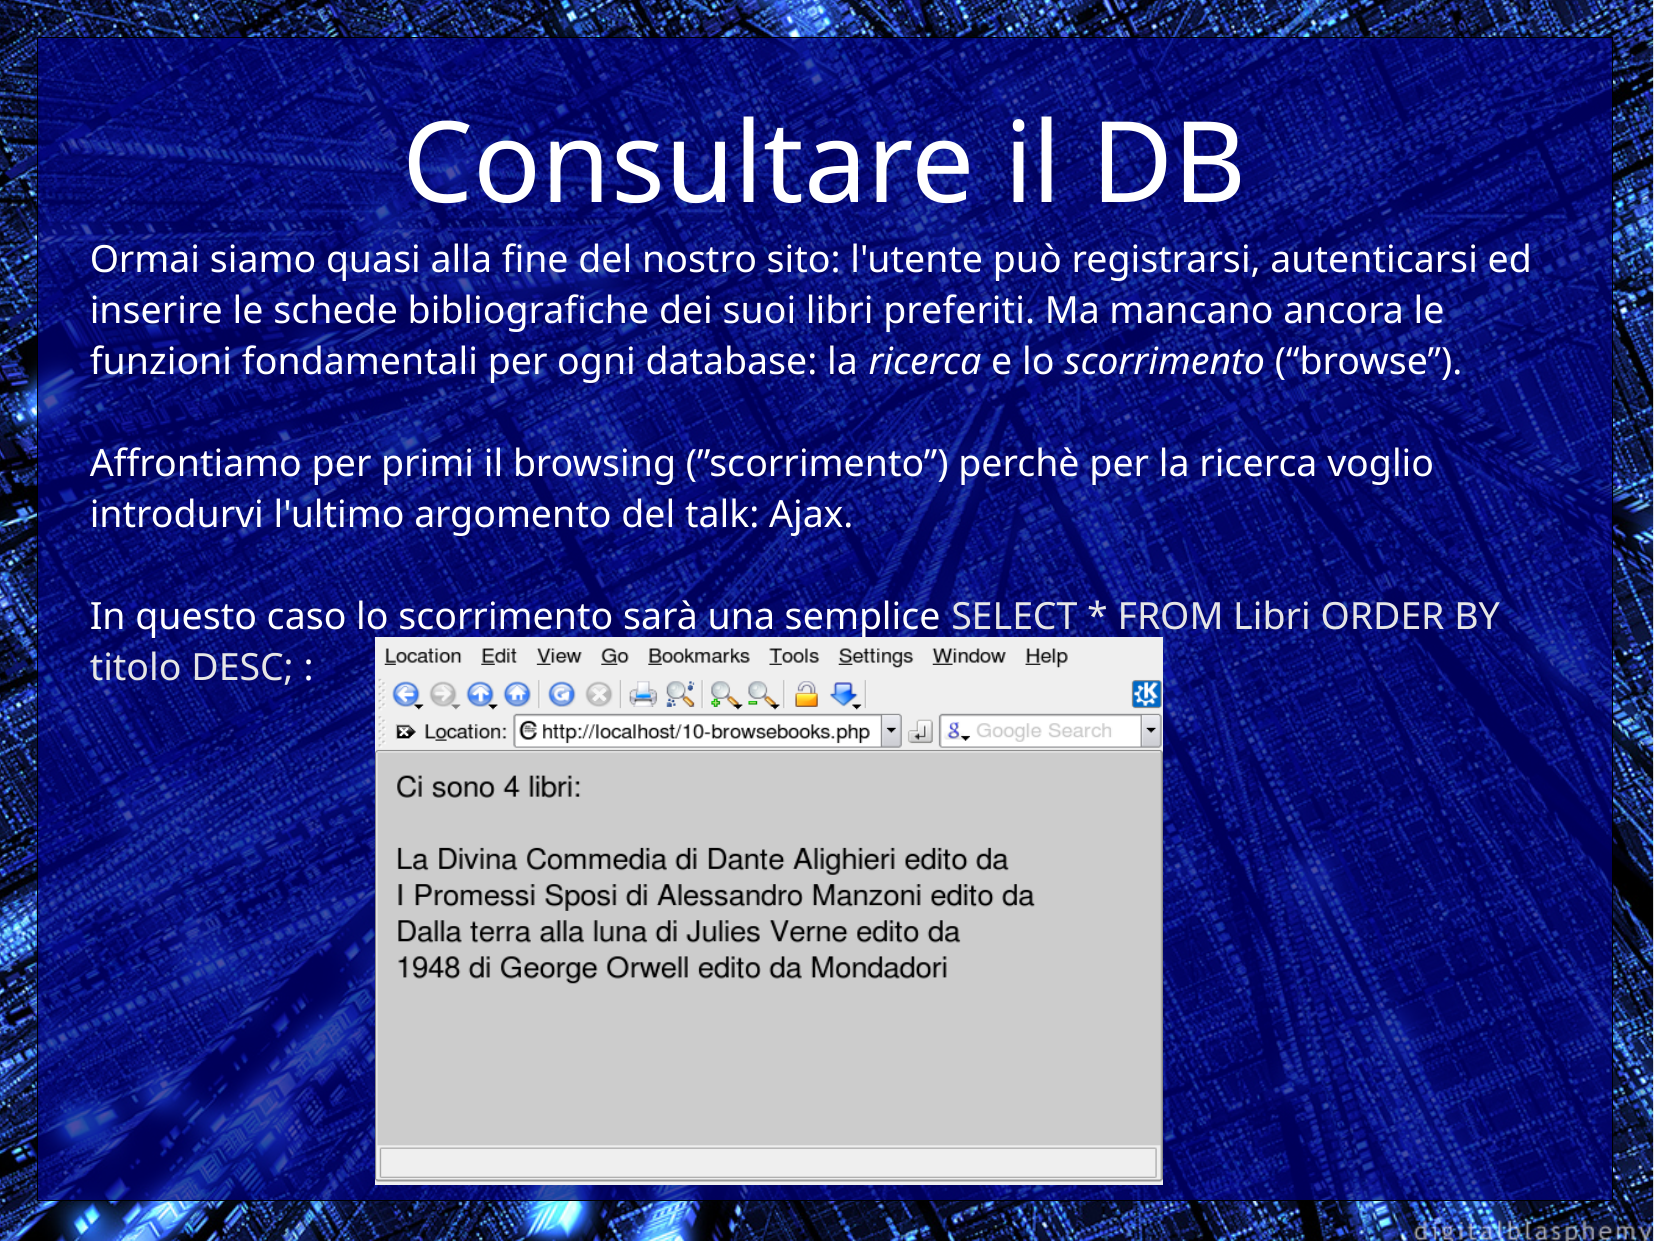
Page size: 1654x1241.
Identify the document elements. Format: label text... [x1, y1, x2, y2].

text_box Consultare il DB [112, 75, 1538, 200]
subtitle [1163, 719, 1571, 1109]
text_box Ormai siamo quasi alla fine del nostro sito: l'utente può registrarsi, autenticarsi ed inserire le schede bibliografiche dei suoi libri preferiti. Ma mancano ancora le funzioni fondamentali per ogni database: la ricerca e lo scorrimento (“browse”). Affrontiamo per primi il browsing (”scorrimento”) perchè per la ricerca voglio introdurvi l'ultimo argomento del talk: Ajax. In questo caso lo scorrimento sarà una semplice SELECT * FROM Libri ORDER BY titolo DESC; : [75, 225, 1576, 719]
subtitle [82, 719, 375, 1109]
text_box [37, 37, 1613, 1201]
picture [0, 0, 1654, 1241]
